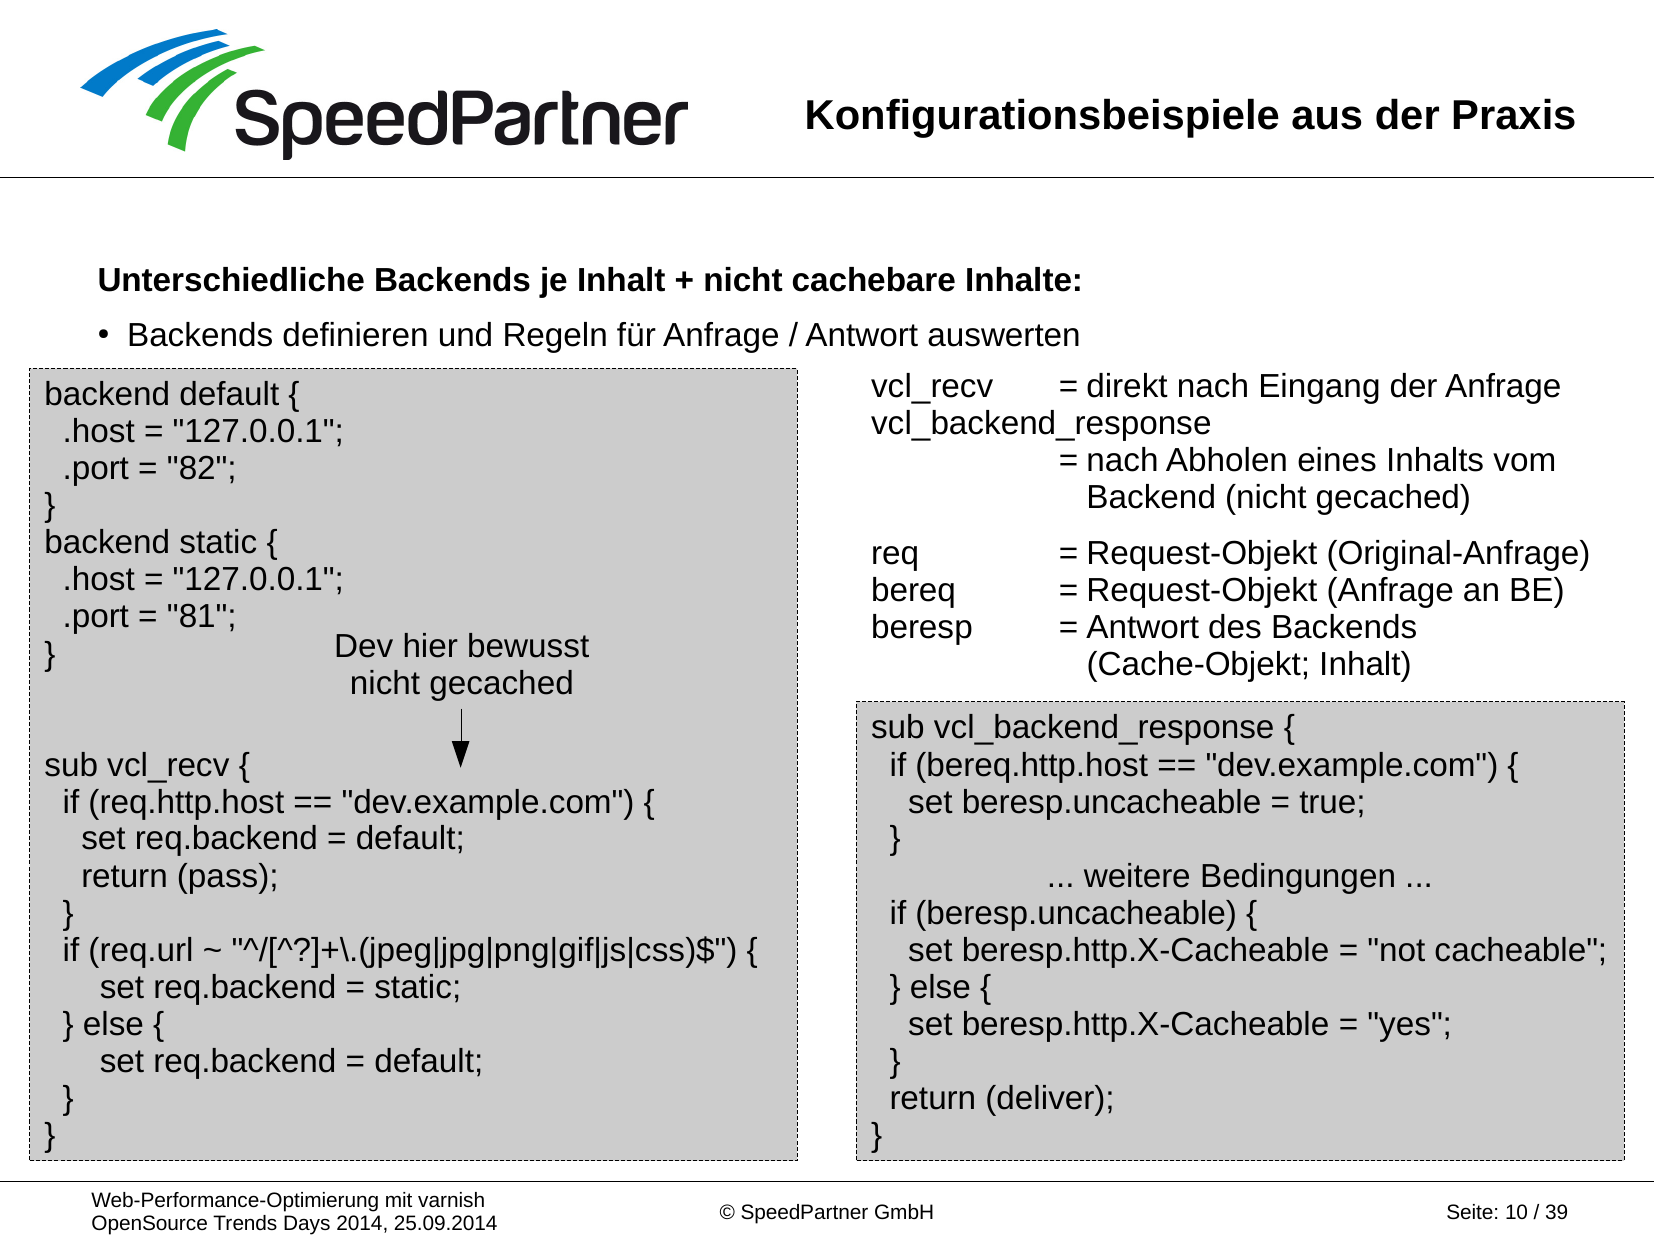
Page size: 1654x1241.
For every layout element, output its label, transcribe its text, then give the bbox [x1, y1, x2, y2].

text_box backend default { .host = "127.0.0.1"; .port = "82"; } backend static { .host = "127.0.0.1"; .port = "81"; } sub vcl_recv { if (req.http.host == "dev.example.com") { set req.backend = default; return (pass); } if (req.url ~ "^/[^?]+\.(jpeg|jpg|png|gif|js|css)$") { set req.backend = static; } else { set req.backend = default; } } [29, 368, 798, 1161]
title Konfigurationsbeispiele aus der Praxis [590, 70, 1577, 160]
text_box vcl_recv = direkt nach Eingang der Anfrage vcl_backend_response = nach Abholen eines Inhalts vom Backend (nicht gecached) req = Request-Objekt (Original-Anfrage) bereq = Request-Objekt (Anfrage an BE) beresp = Antwort des Backends (Cache-Objekt; Inhalt) [856, 360, 1625, 691]
picture [80, 29, 688, 160]
text_box sub vcl_backend_response { if (bereq.http.host == "dev.example.com") { set beresp.uncacheable = true; } ... weitere Bedingungen ... if (beresp.uncacheable) { set beresp.http.X-Cacheable = "not cacheable"; } else { set beresp.http.X-Cacheable = "yes"; } return (deliver); } [856, 701, 1625, 1161]
text_box Dev hier bewusst nicht gecached [314, 620, 610, 709]
text_box Unterschiedliche Backends je Inhalt + nicht cachebare Inhalte: Backends definieren und Regeln für Anfrage / Antwort auswerten [82, 254, 1565, 1177]
